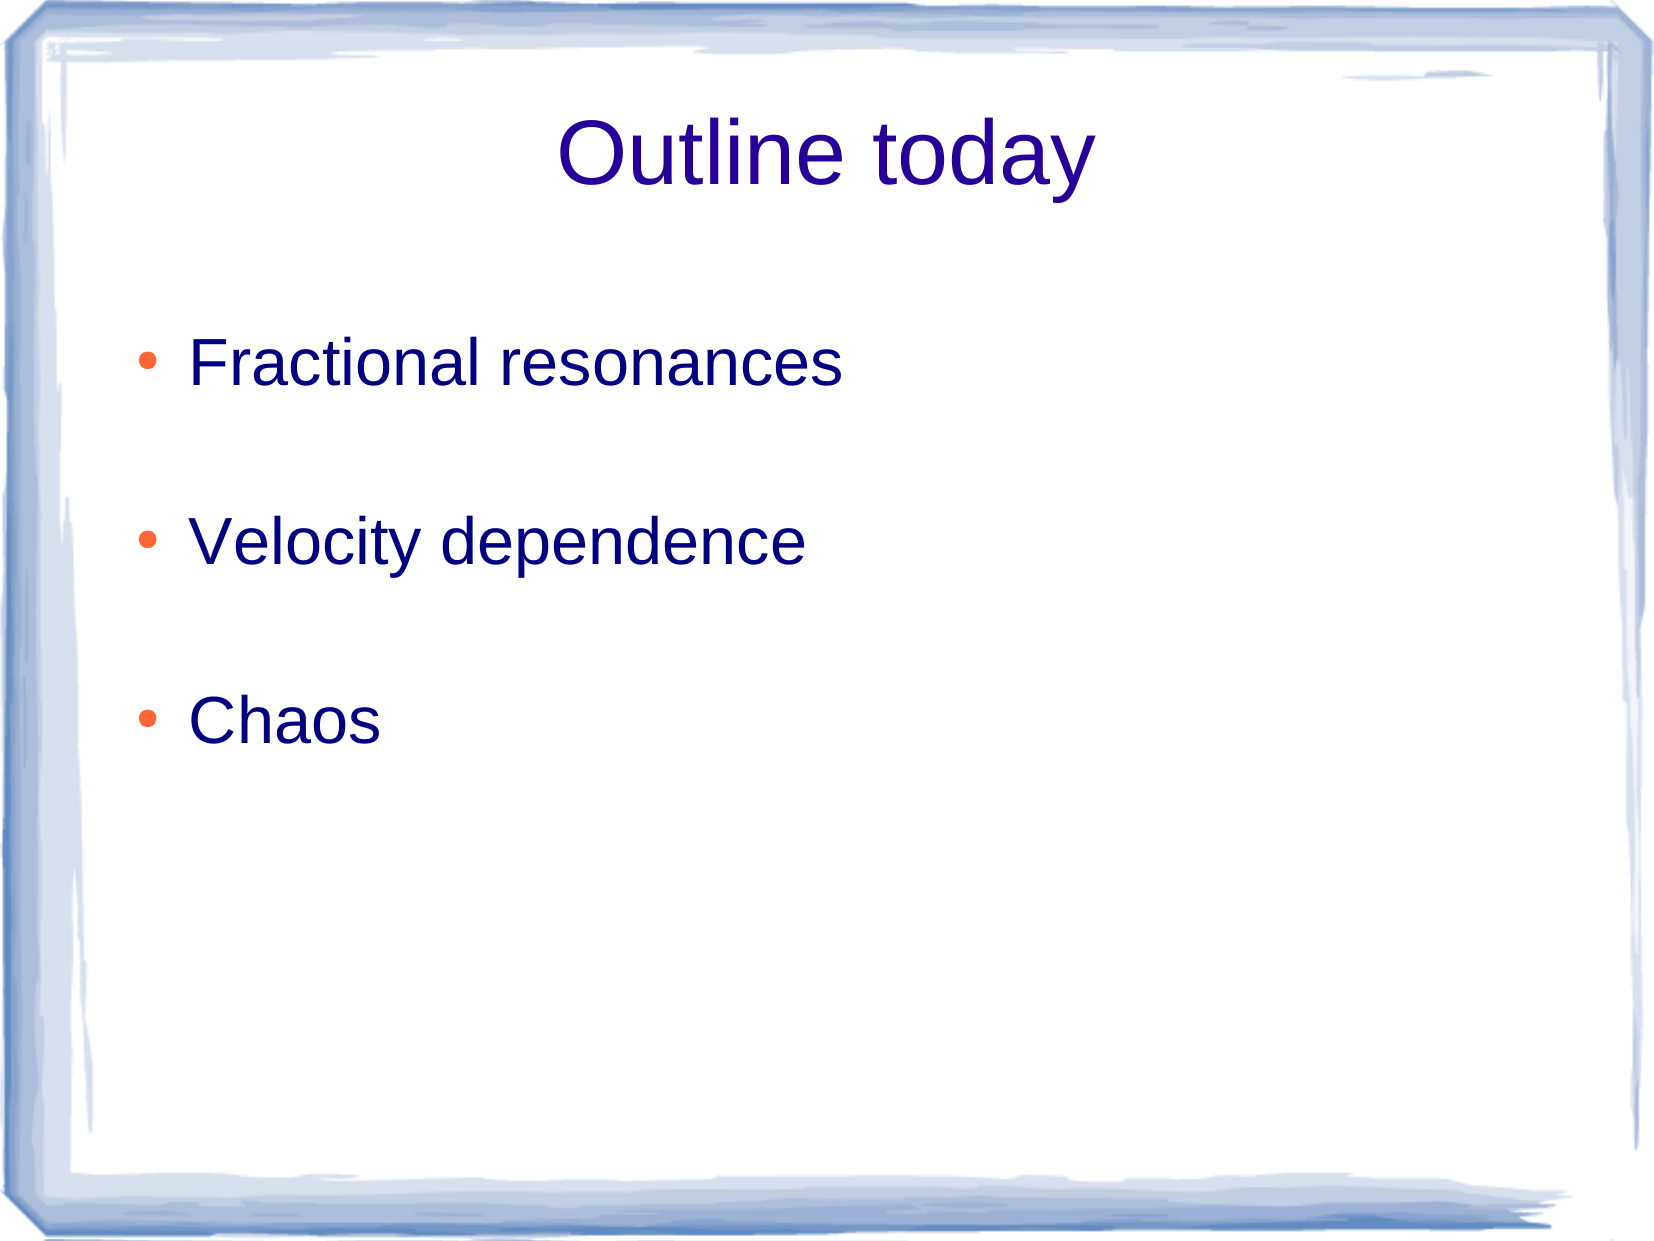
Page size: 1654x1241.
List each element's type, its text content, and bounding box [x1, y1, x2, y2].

title Outline today [82, 49, 1571, 257]
list Fractional resonances Velocity dependence Chaos [118, 324, 1571, 1129]
picture [0, 0, 1654, 1241]
